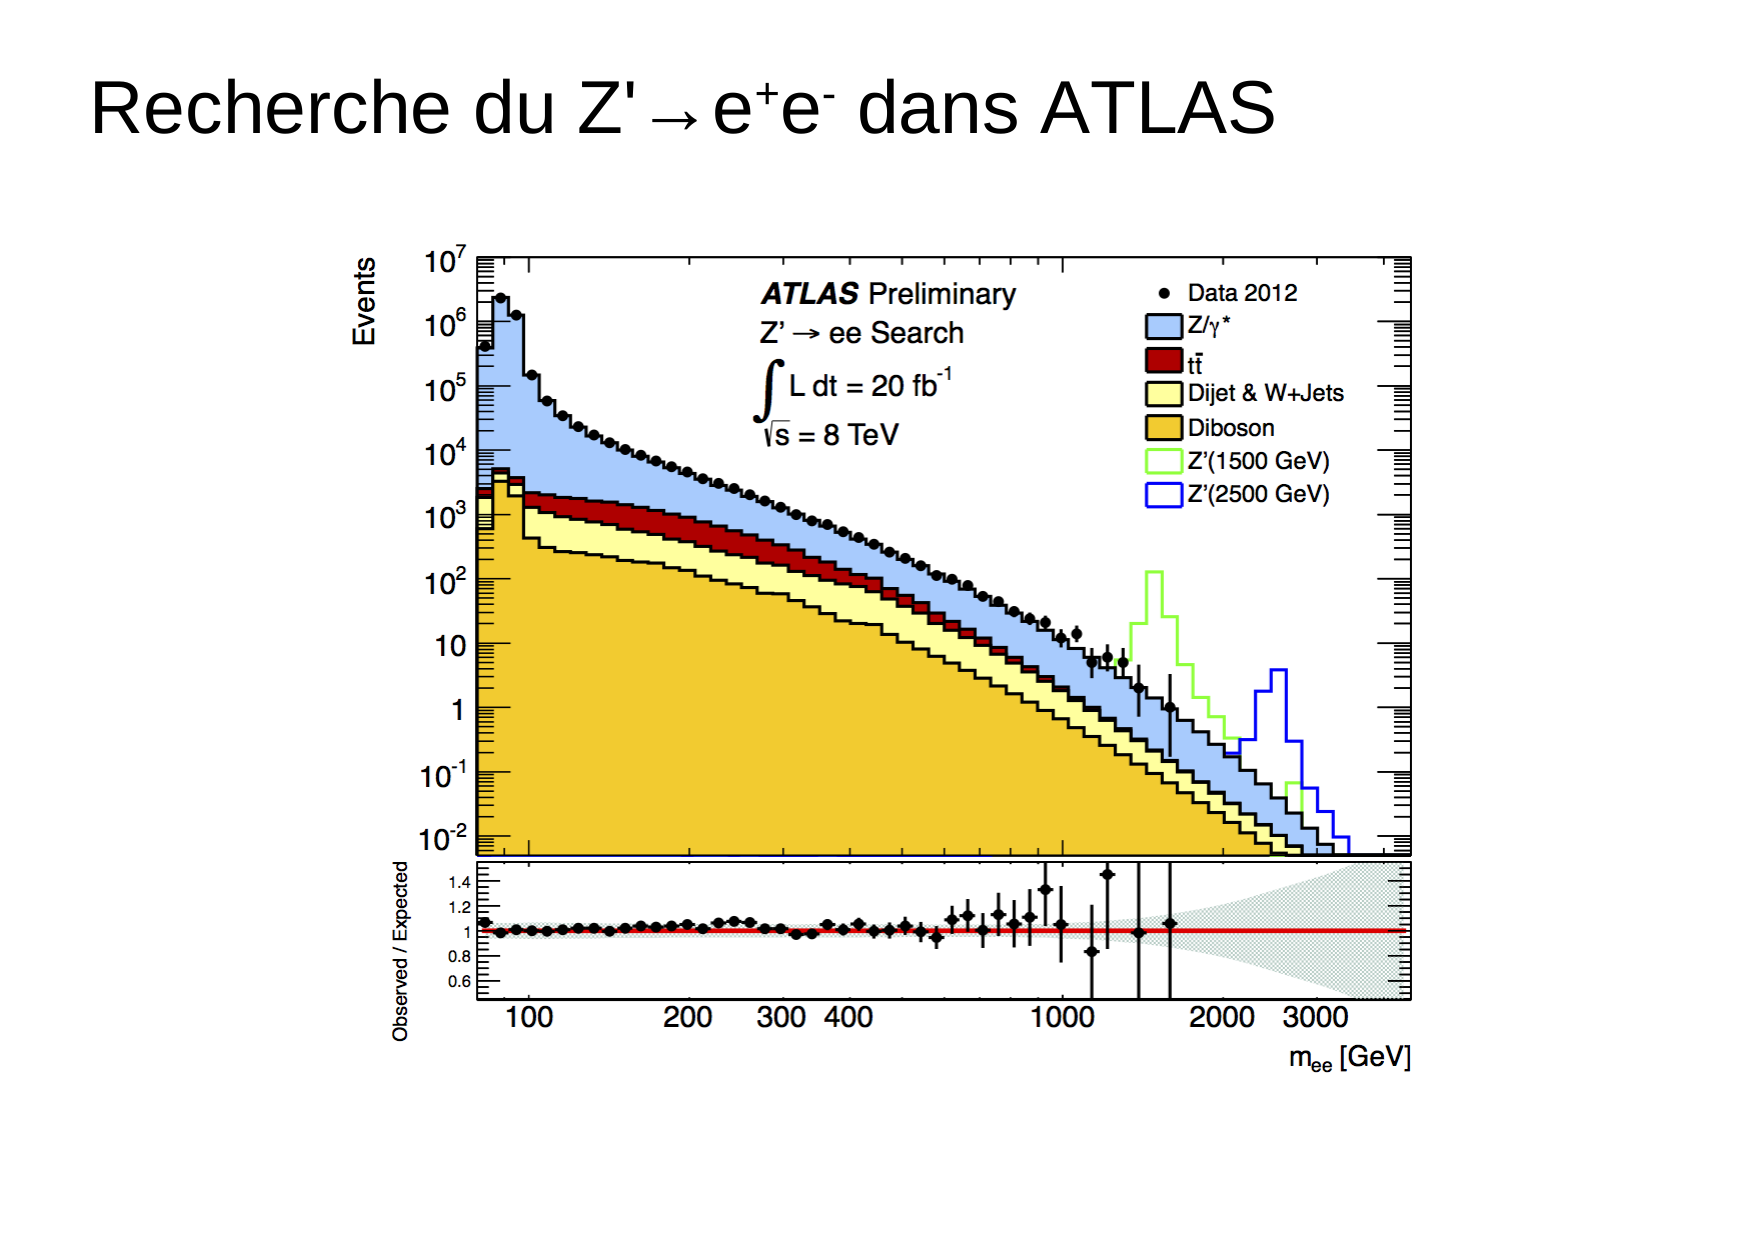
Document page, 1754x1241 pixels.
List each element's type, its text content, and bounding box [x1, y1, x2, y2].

title Recherche du Z'→e+e- dans ATLAS [75, 50, 1686, 157]
picture [288, 227, 1470, 1075]
